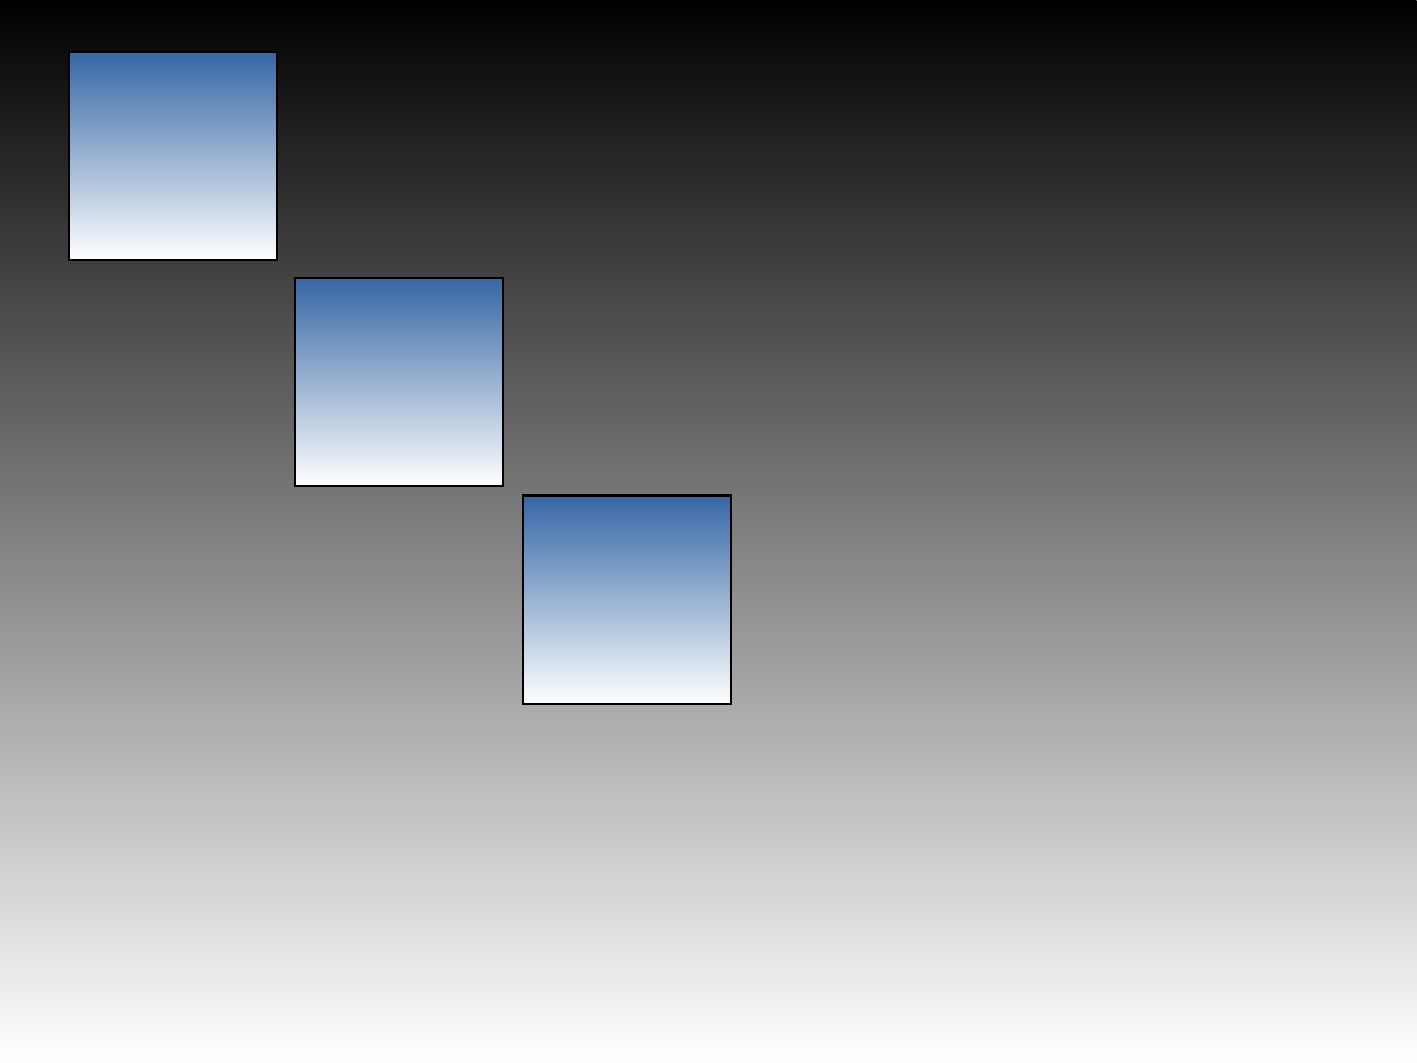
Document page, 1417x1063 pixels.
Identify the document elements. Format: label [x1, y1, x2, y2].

text_box [68, 52, 278, 261]
text_box [522, 495, 732, 704]
text_box [294, 278, 504, 487]
